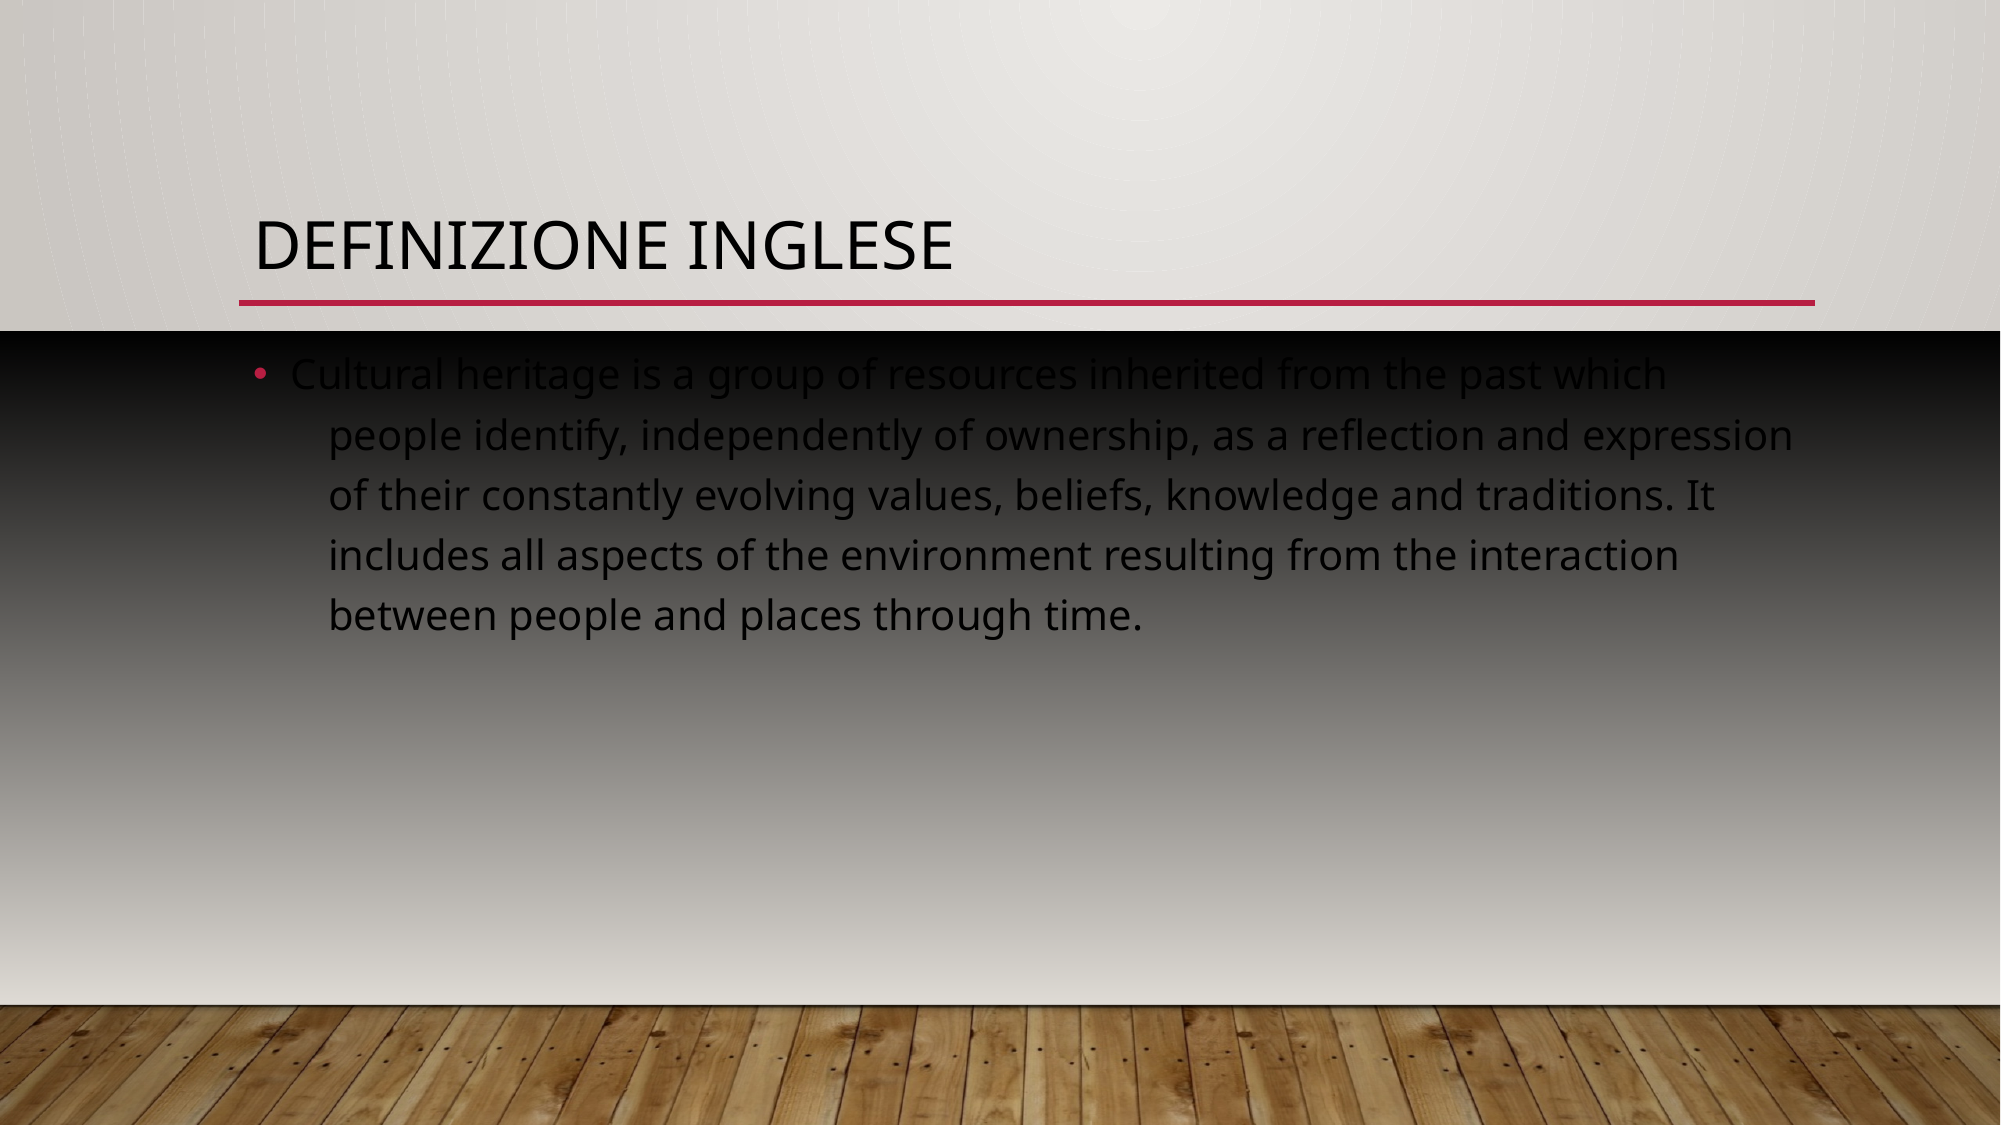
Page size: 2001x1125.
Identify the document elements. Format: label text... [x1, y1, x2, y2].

title Definizione inglese [238, 131, 1814, 305]
list Cultural heritage is a group of resources inherited from the past which people identify, independently of ownership, as a reflection and expression of their constantly evolving values, beliefs, knowledge and traditions. It includes all aspects of the environment resulting from the interaction between people and places through time. [238, 330, 1814, 897]
